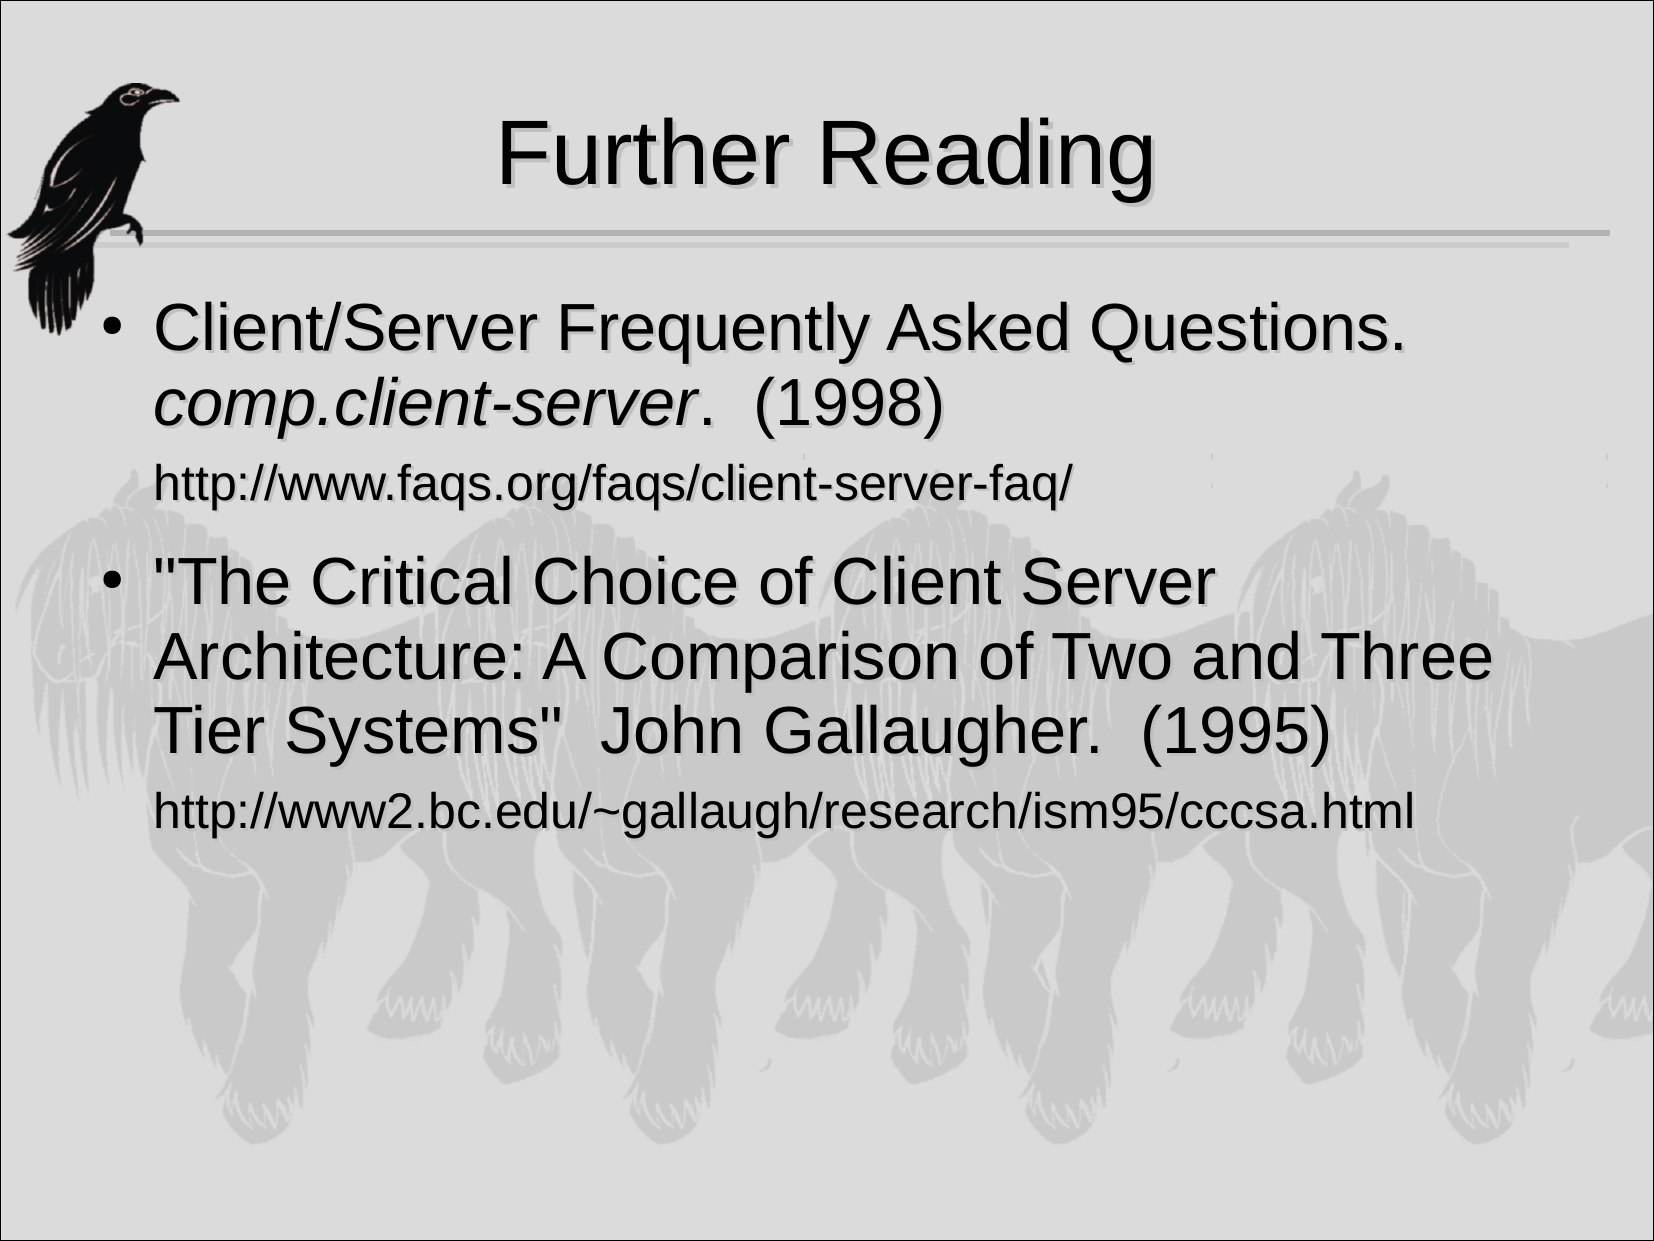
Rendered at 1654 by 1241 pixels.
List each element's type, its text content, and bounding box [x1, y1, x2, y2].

list Client/Server Frequently Asked Questions. comp.client-server. (1998) http://www.faqs.org/faqs/client-server-faq/ "The Critical Choice of Client Server Architecture: A Comparison of Two and Three Tier Systems" John Gallaugher. (1995) http://www2.bc.edu/~gallaugh/research/ism95/cccsa.html [82, 290, 1571, 1109]
title Further Reading [82, 49, 1571, 257]
picture [5, 83, 183, 336]
